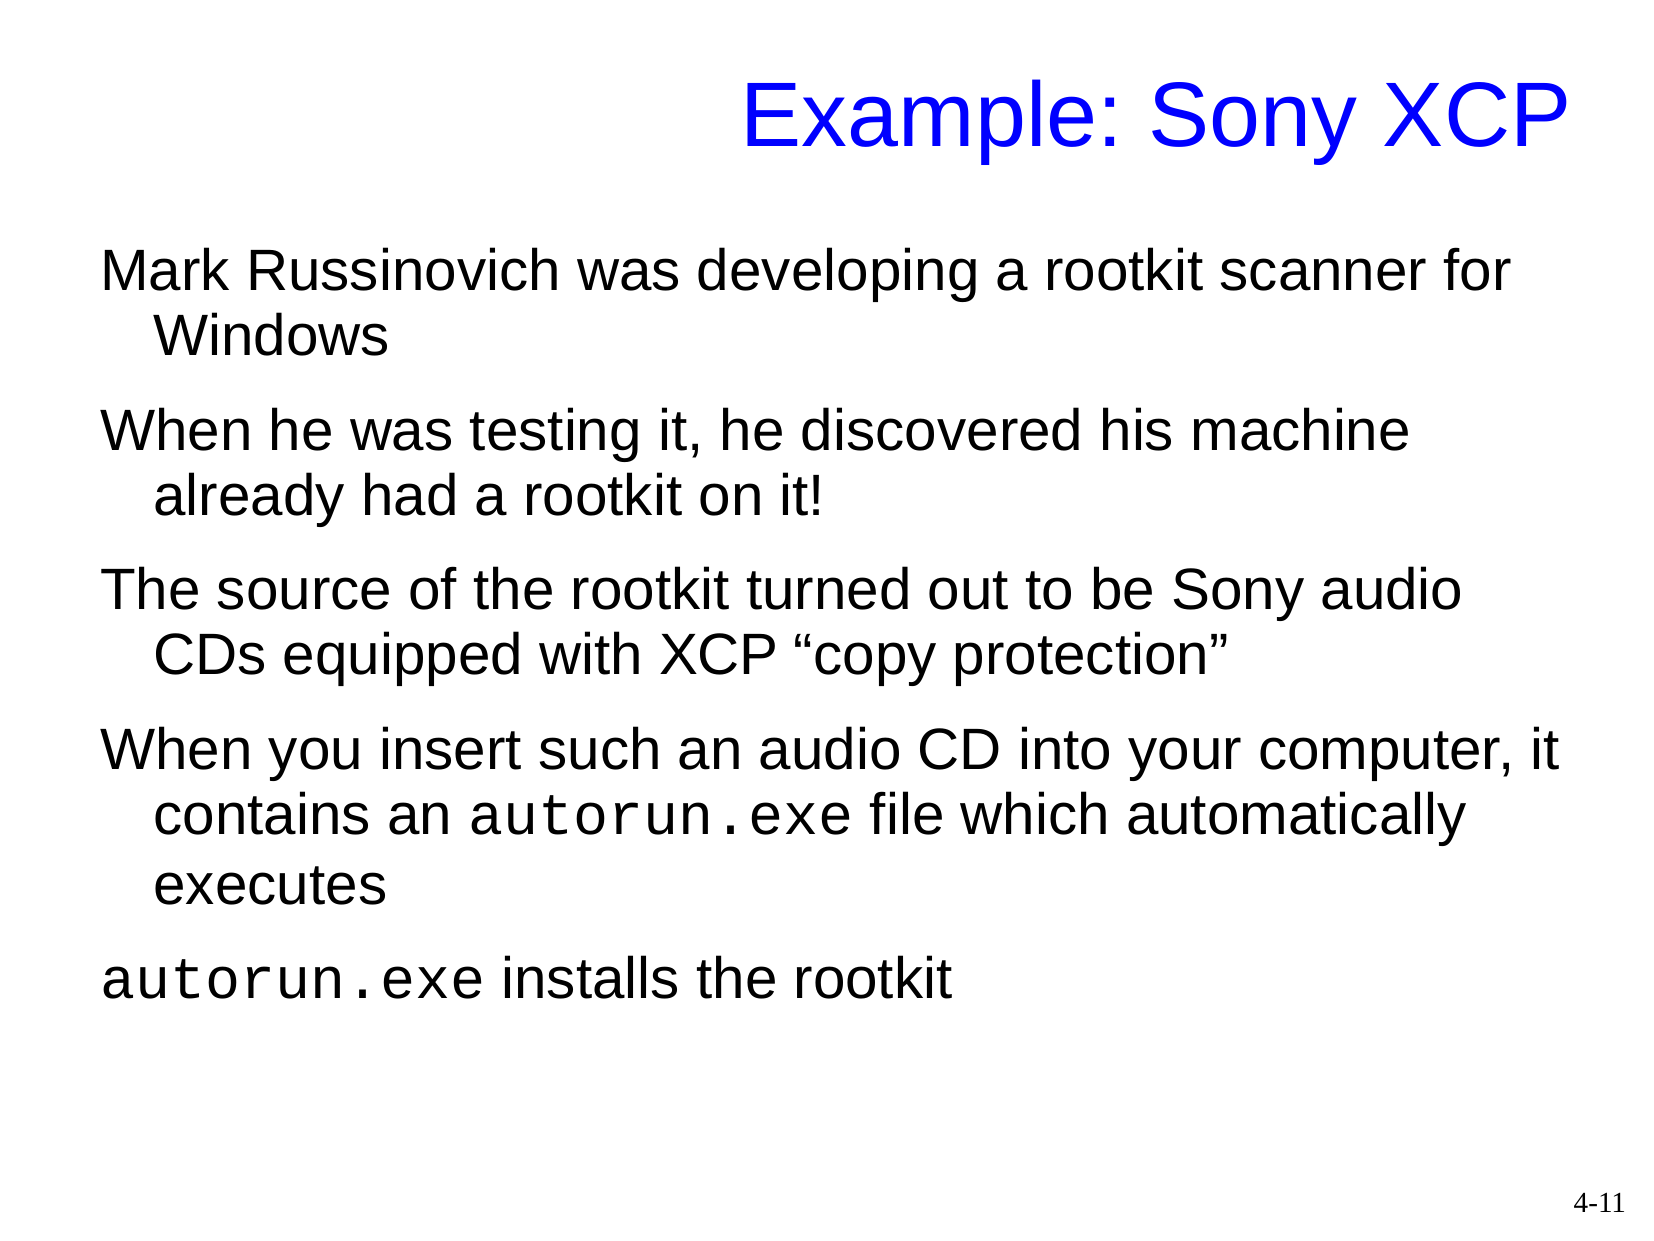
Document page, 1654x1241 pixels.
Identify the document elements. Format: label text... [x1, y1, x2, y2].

title Example: Sony XCP [84, 18, 1573, 211]
list Mark Russinovich was developing a rootkit scanner for Windows When he was testing it, he discovered his machine already had a rootkit on it! The source of the rootkit turned out to be Sony audio CDs equipped with XCP “copy protection” When you insert such an audio CD into your computer, it contains an autorun.exe file which automatically executes autorun.exe installs the rootkit [82, 237, 1571, 1156]
